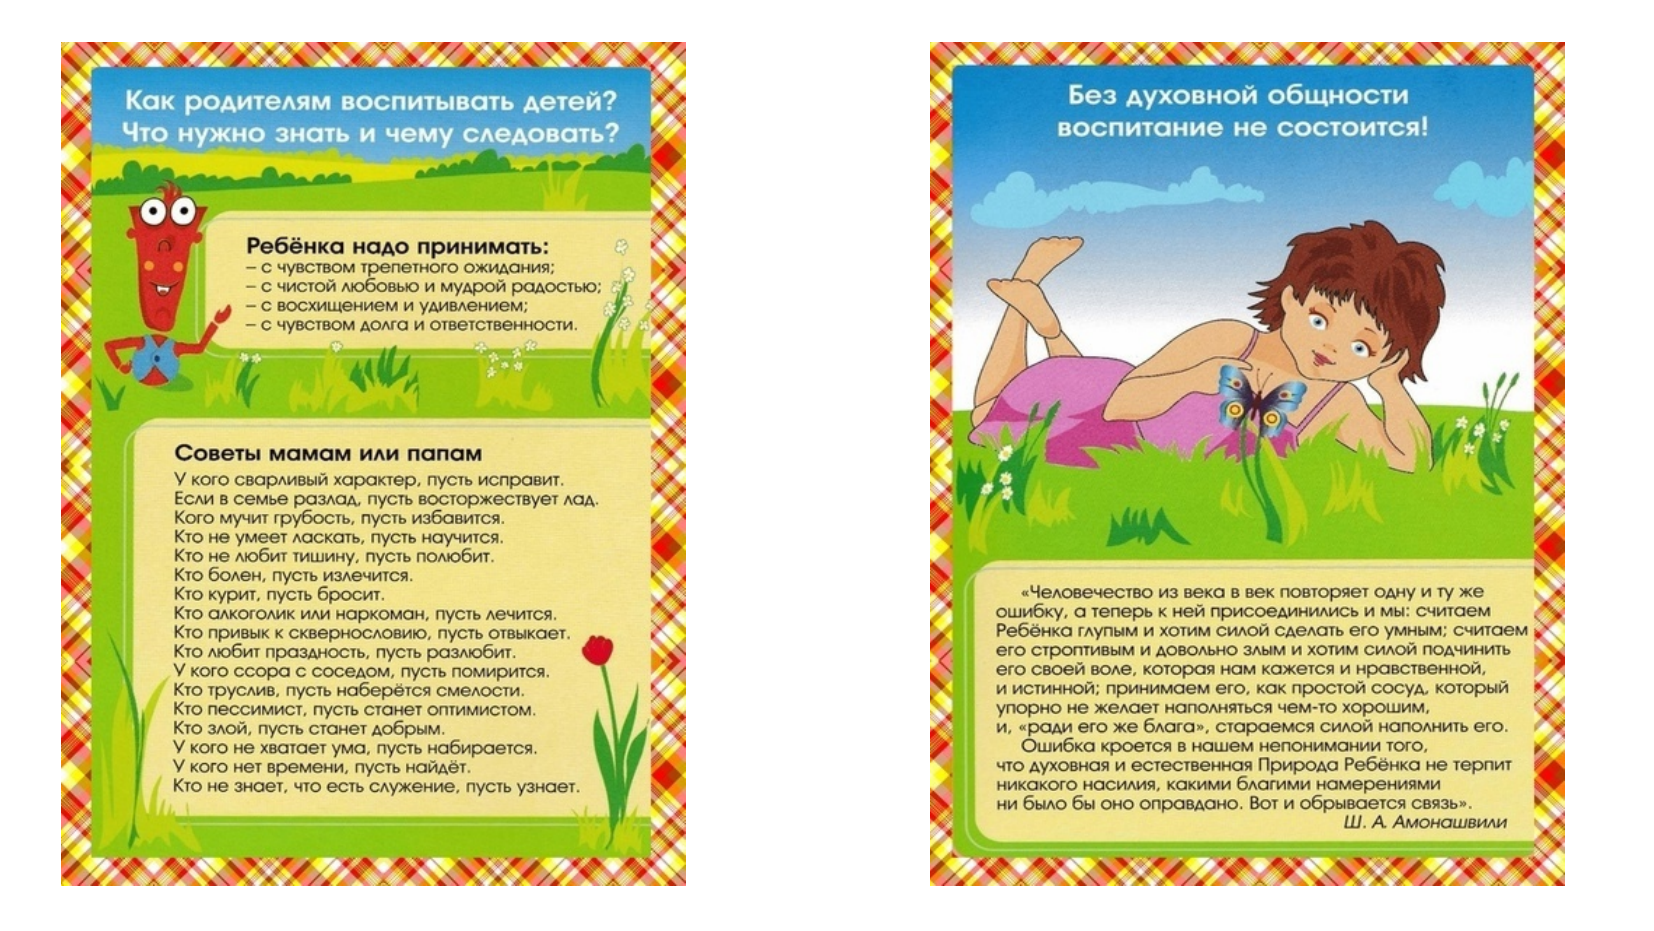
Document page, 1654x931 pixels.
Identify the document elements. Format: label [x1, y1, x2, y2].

picture [930, 42, 1565, 886]
picture [61, 42, 686, 886]
